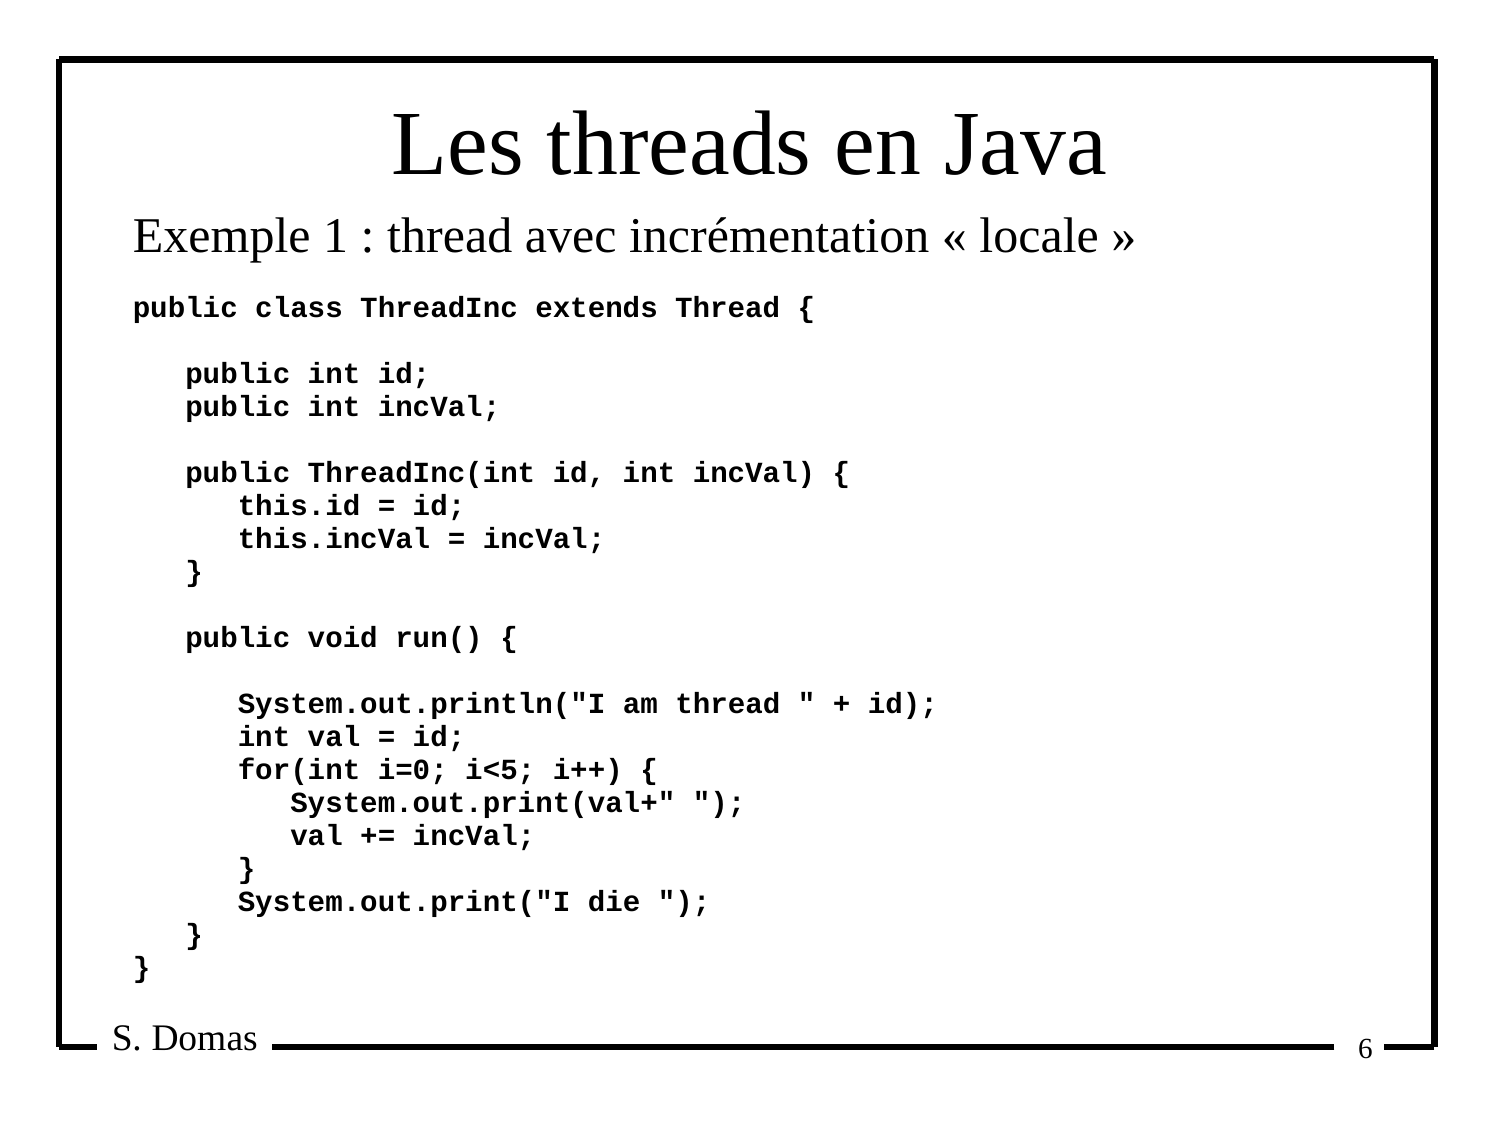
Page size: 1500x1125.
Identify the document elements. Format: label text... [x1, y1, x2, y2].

title Les threads en Java [112, 49, 1388, 238]
text_box Exemple 1 : thread avec incrémentation « locale » public class ThreadInc extends Thread { public int id; public int incVal; public ThreadInc(int id, int incVal) { this.id = id; this.incVal = incVal; } public void run() { System.out.println("I am thread " + id); int val = id; for(int i=0; i<5; i++) { System.out.print(val+" "); val += incVal; } System.out.print("I die "); } } [118, 238, 1388, 1034]
text_box S. Domas [97, 1009, 273, 1067]
